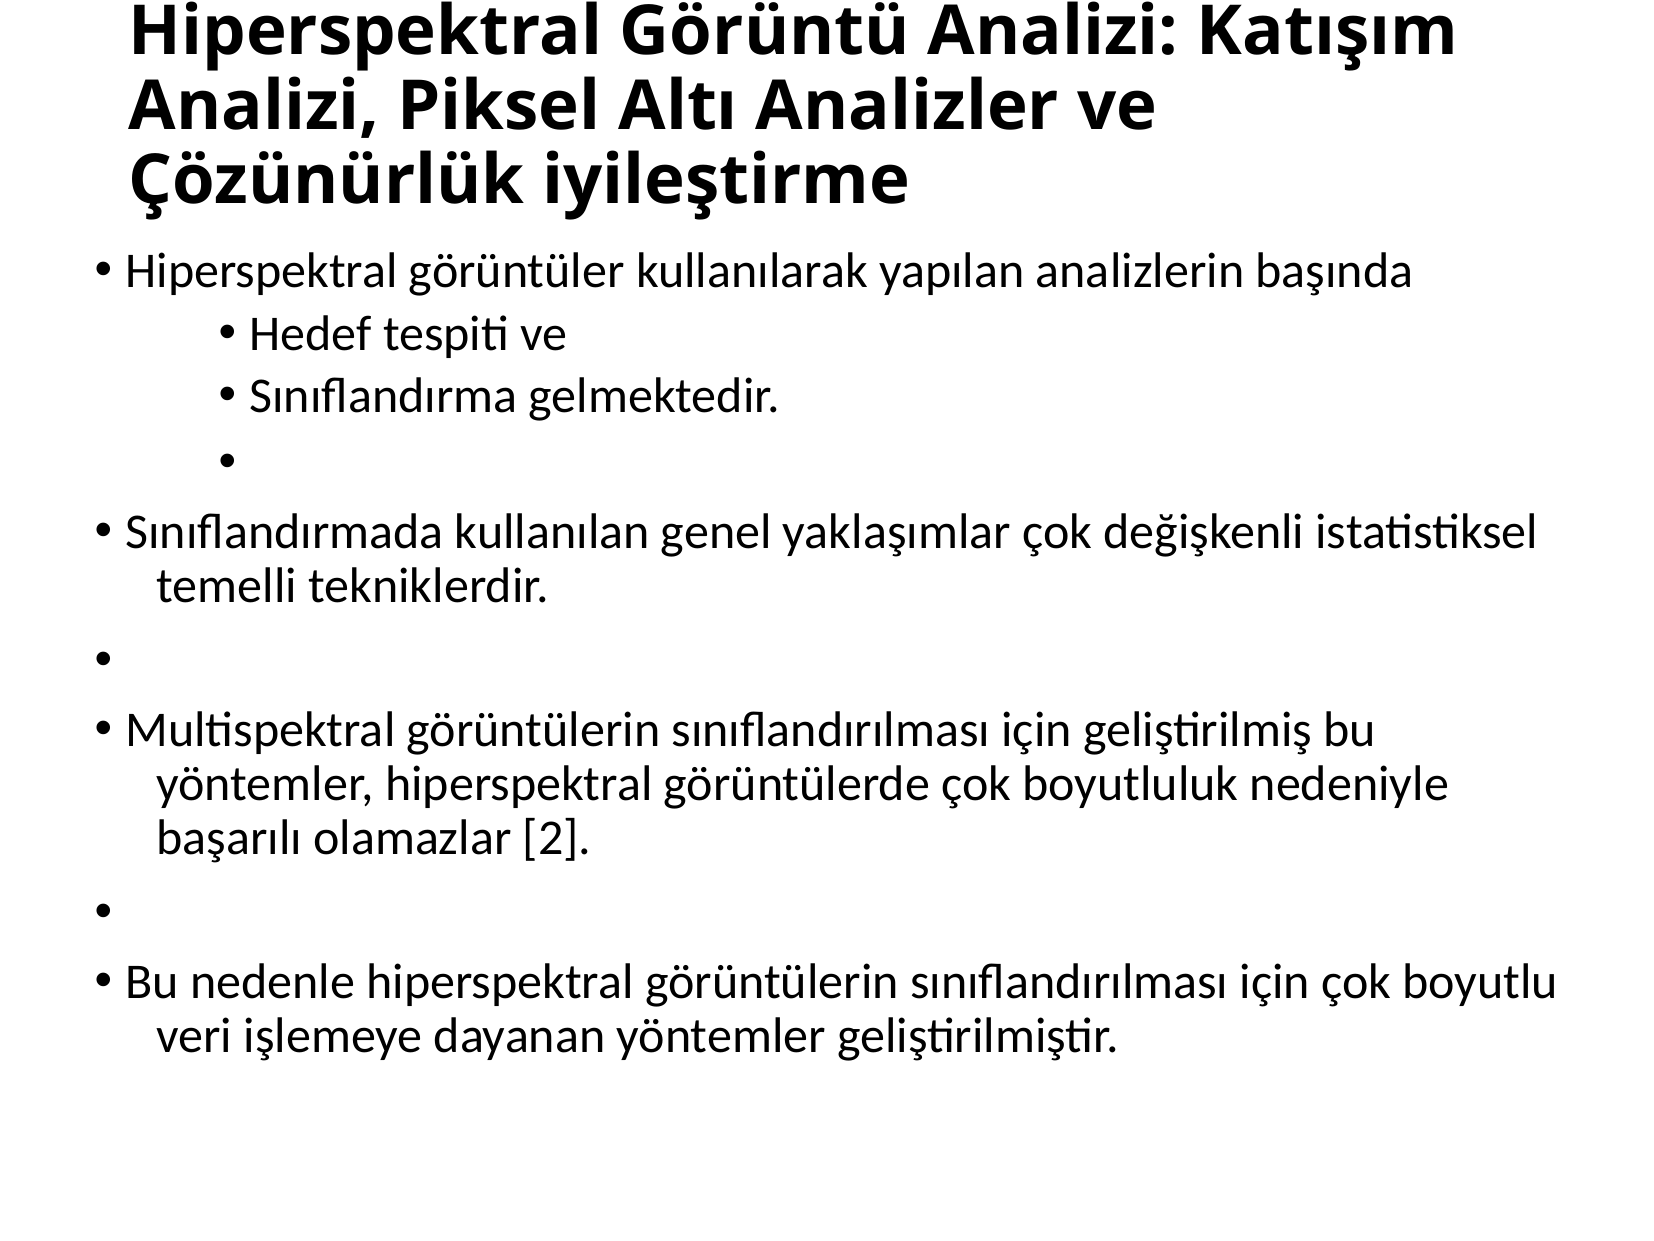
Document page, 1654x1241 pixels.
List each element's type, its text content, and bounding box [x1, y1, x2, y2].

list Hiperspektral görüntüler kullanılarak yapılan analizlerin başında Hedef tespiti ve Sınıflandırma gelmektedir. Sınıflandırmada kullanılan genel yaklaşımlar çok değişkenli istatistiksel temelli tekniklerdir. Multispektral görüntülerin sınıflandırılması için geliştirilmiş bu yöntemler, hiperspektral görüntülerde çok boyutluluk nedeniyle başarılı olamazlar [2]. Bu nedenle hiperspektral görüntülerin sınıflandırılması için çok boyutlu veri işlemeye dayanan yöntemler geliştirilmiştir. [79, 236, 1593, 1081]
title Hiperspektral Görüntü Analizi: Katışım Analizi, Piksel Altı Analizler ve Çözünürlük iyileştirme [113, 0, 1540, 227]
